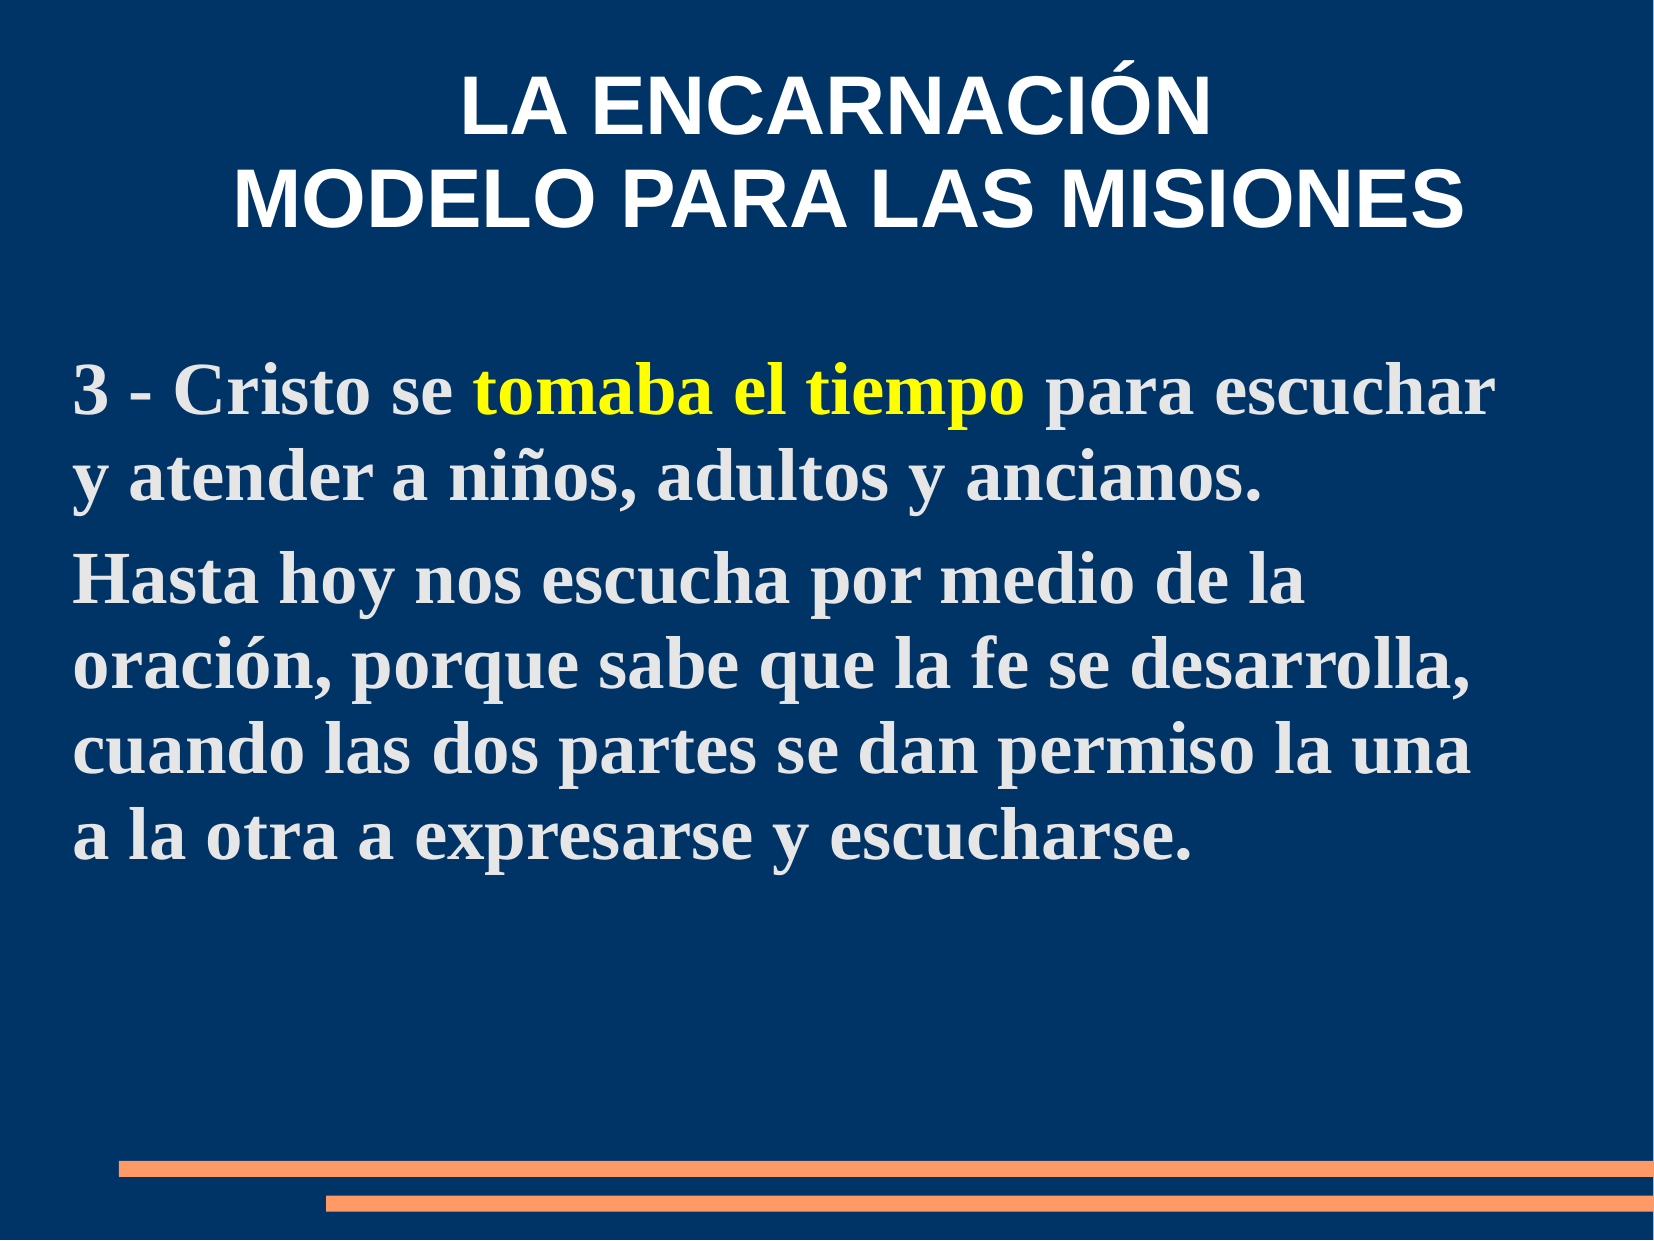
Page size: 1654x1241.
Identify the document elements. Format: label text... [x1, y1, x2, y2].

list 3 - Cristo se tomaba el tiempo para escuchar y atender a niños, adultos y ancianos. Hasta hoy nos escucha por medio de la oración, porque sabe que la fe se desarrolla, cuando las dos partes se dan permiso la una a la otra a expresarse y escucharse. [72, 342, 1512, 1153]
title LA ENCARNACIÓN MODELO PARA LAS MISIONES [121, 46, 1534, 254]
